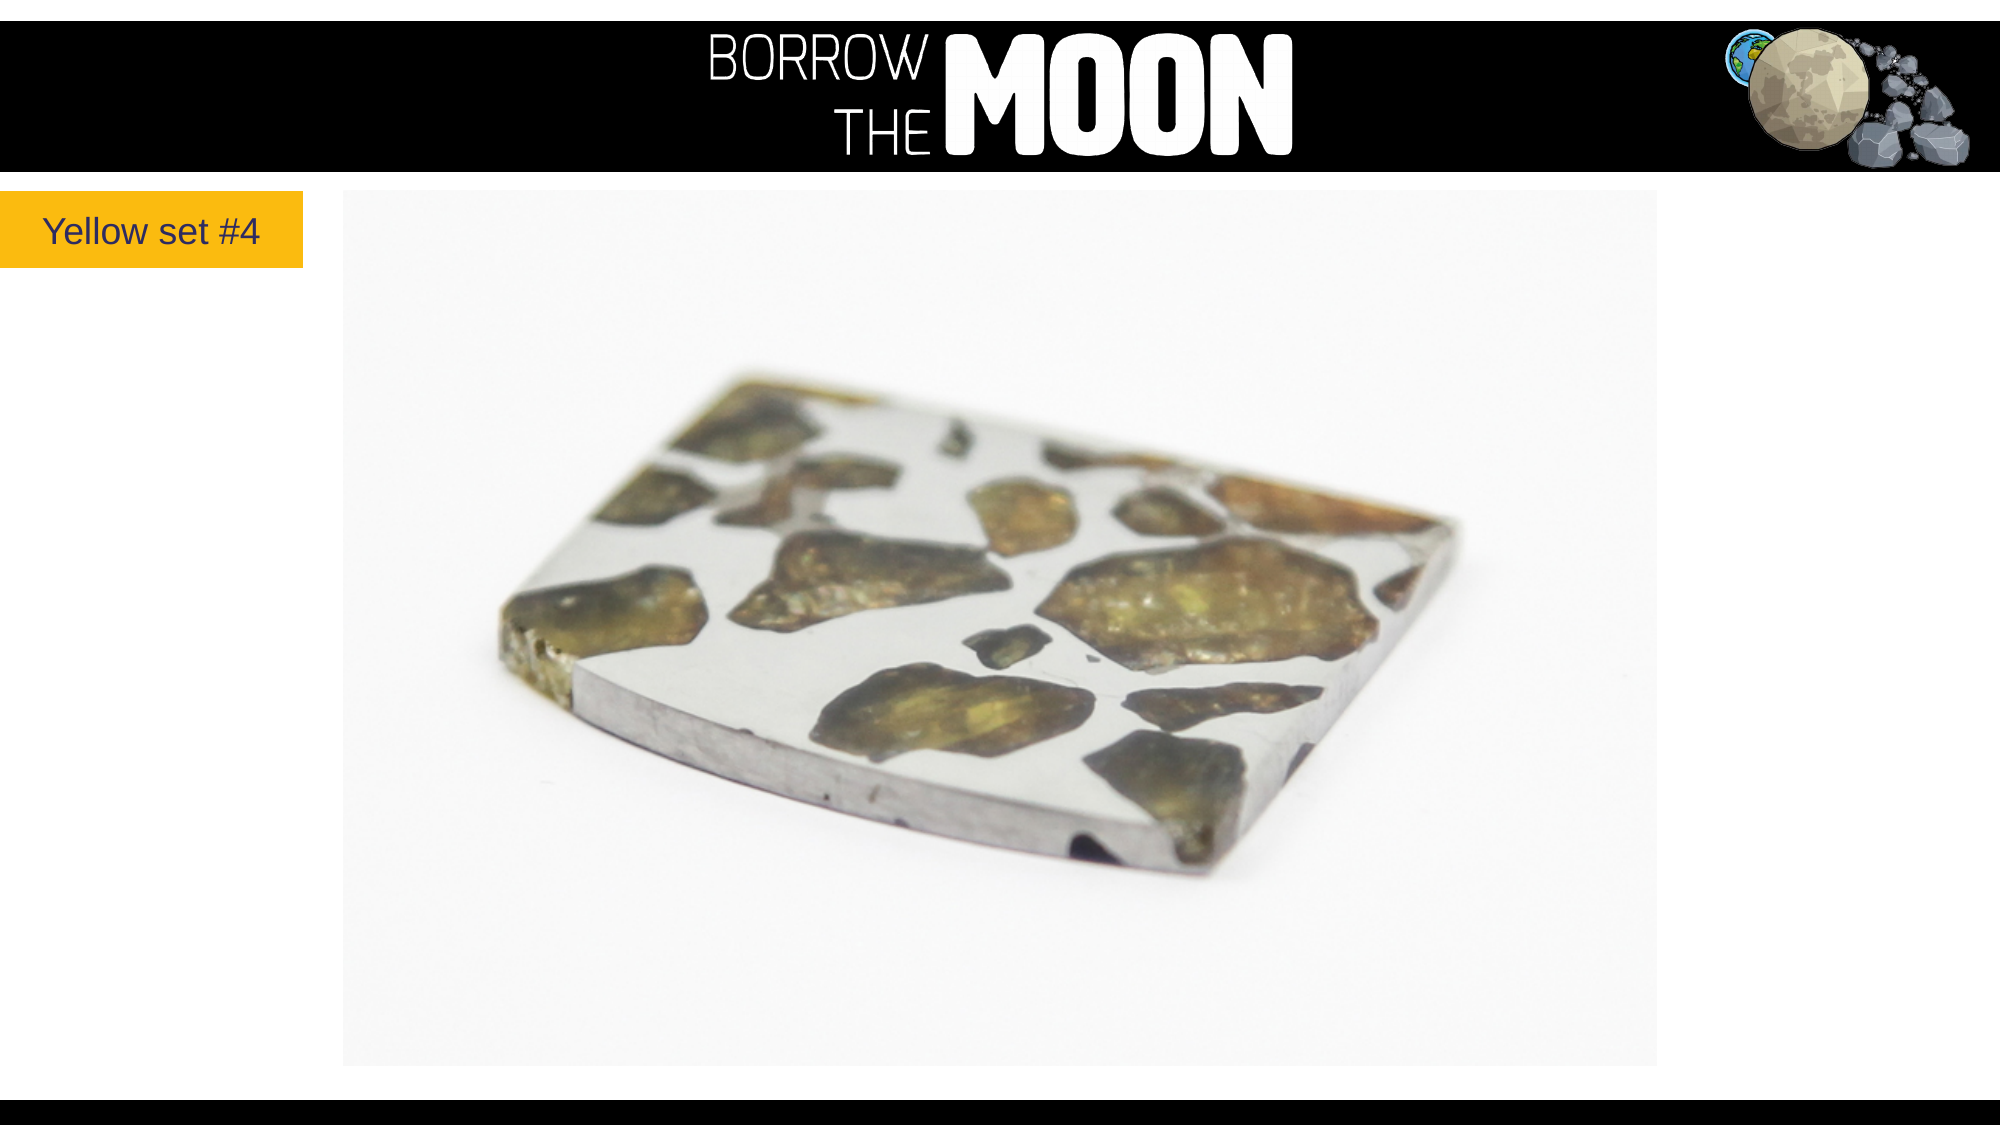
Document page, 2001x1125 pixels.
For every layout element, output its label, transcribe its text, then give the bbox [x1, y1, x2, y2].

text_box Yellow set #4 [0, 191, 303, 268]
picture [343, 190, 1657, 1066]
